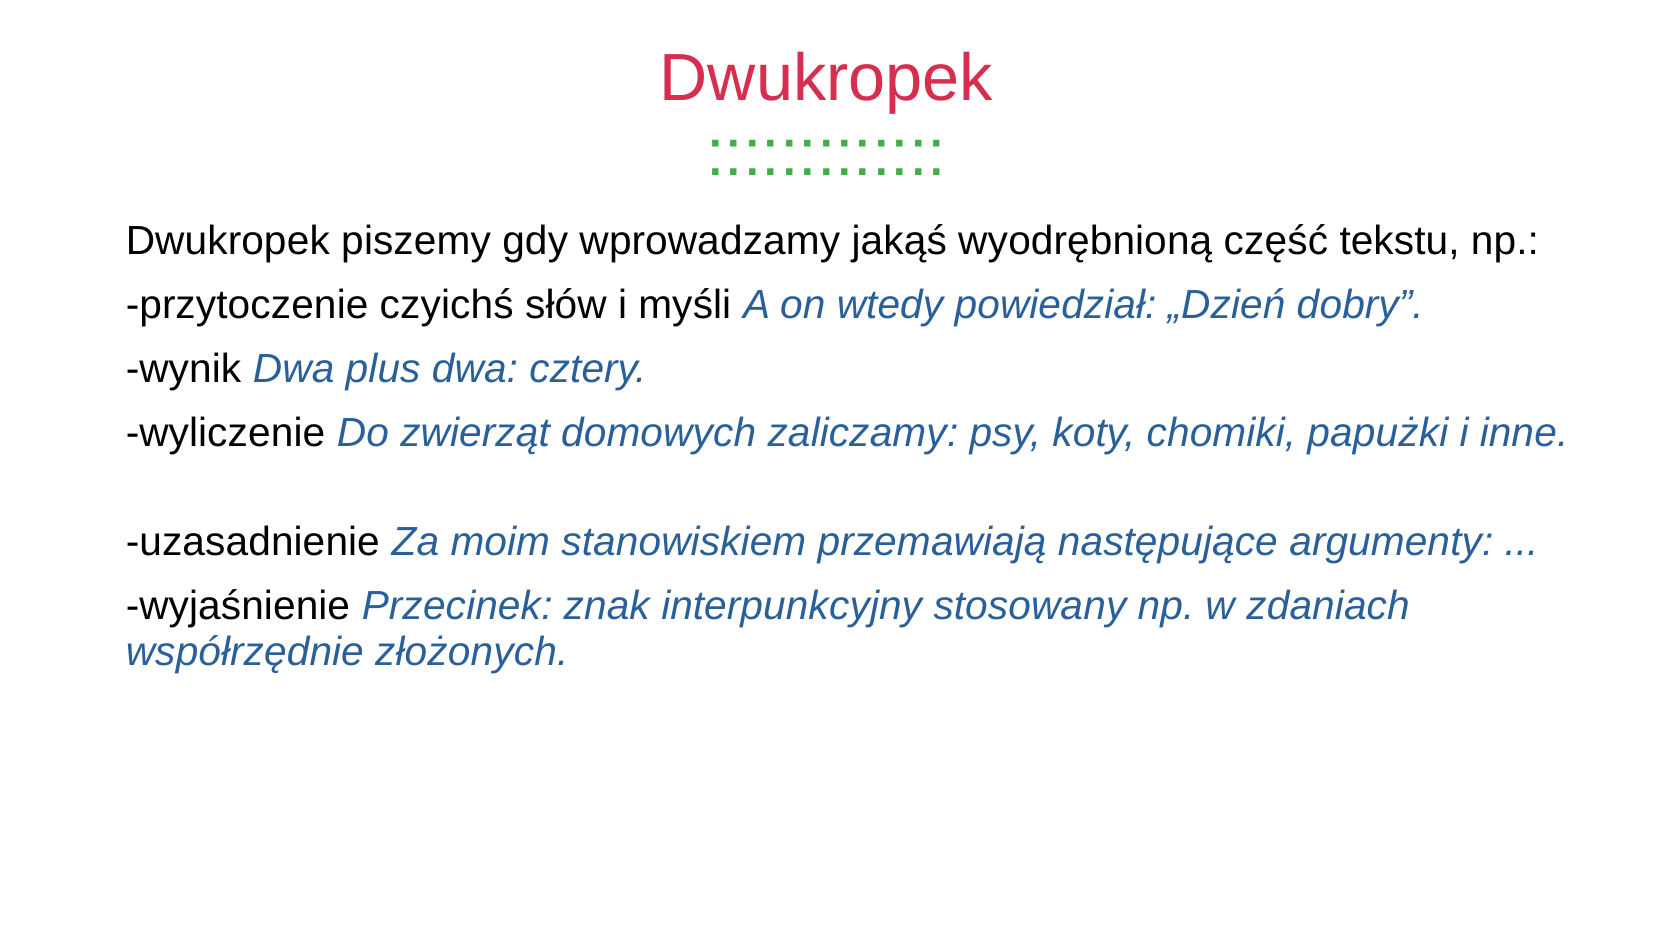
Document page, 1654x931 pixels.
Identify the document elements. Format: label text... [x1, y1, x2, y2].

list Dwukropek piszemy gdy wprowadzamy jakąś wyodrębnioną część tekstu, np.: -przytoczenie czyichś słów i myśli A on wtedy powiedział: „Dzień dobry”. -wynik Dwa plus dwa: cztery. -wyliczenie Do zwierząt domowych zaliczamy: psy, koty, chomiki, papużki i inne. -uzasadnienie Za moim stanowiskiem przemawiają następujące argumenty: ... -wyjaśnienie Przecinek: znak interpunkcyjny stosowany np. w zdaniach współrzędnie złożonych. [82, 217, 1571, 758]
title Dwukropek ::::::::::::: [82, 37, 1571, 193]
